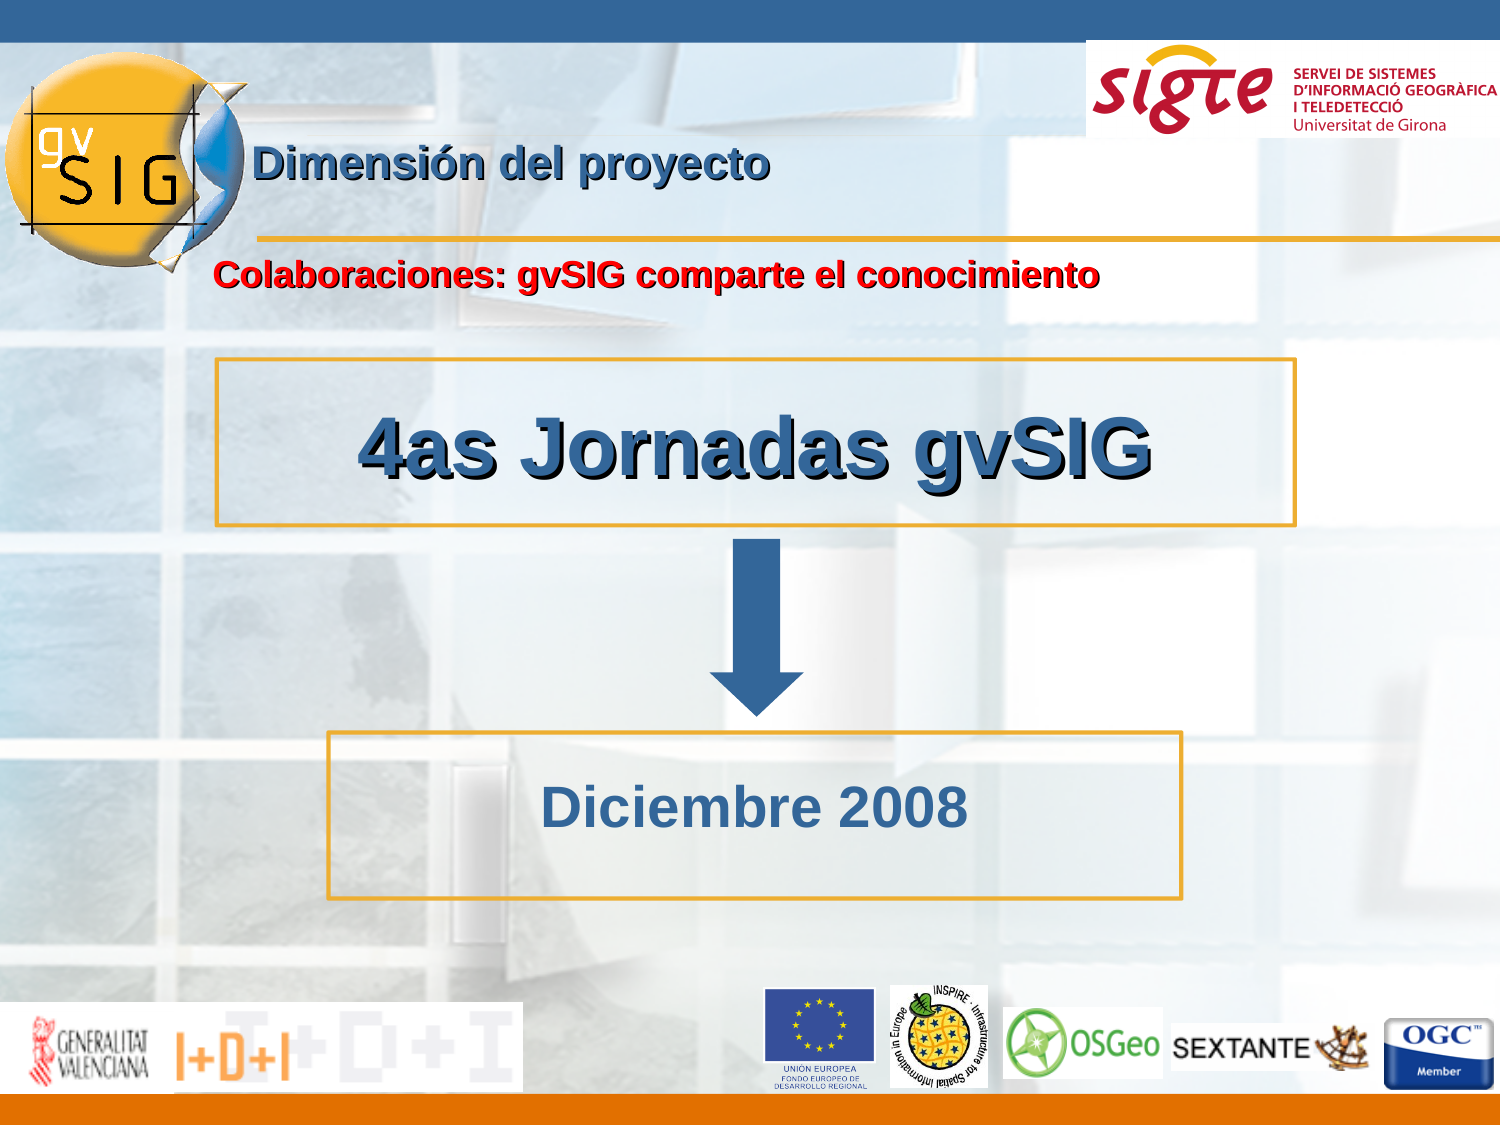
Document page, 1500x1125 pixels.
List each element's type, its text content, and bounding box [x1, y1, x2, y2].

text_box [709, 538, 804, 717]
text_box Diciembre 2008 [328, 732, 1182, 946]
picture [1171, 1023, 1375, 1071]
picture [0, 1002, 523, 1094]
text_box 4as Jornadas gvSIG [216, 359, 1295, 600]
text_box Dimensión del proyecto [236, 131, 1500, 199]
picture [0, 49, 250, 276]
picture [890, 985, 988, 1088]
picture [1384, 1018, 1494, 1090]
picture [763, 987, 876, 1089]
picture [1003, 1007, 1163, 1079]
picture [1086, 40, 1500, 131]
text_box Colaboraciones: gvSIG comparte el conocimiento [197, 247, 1500, 309]
